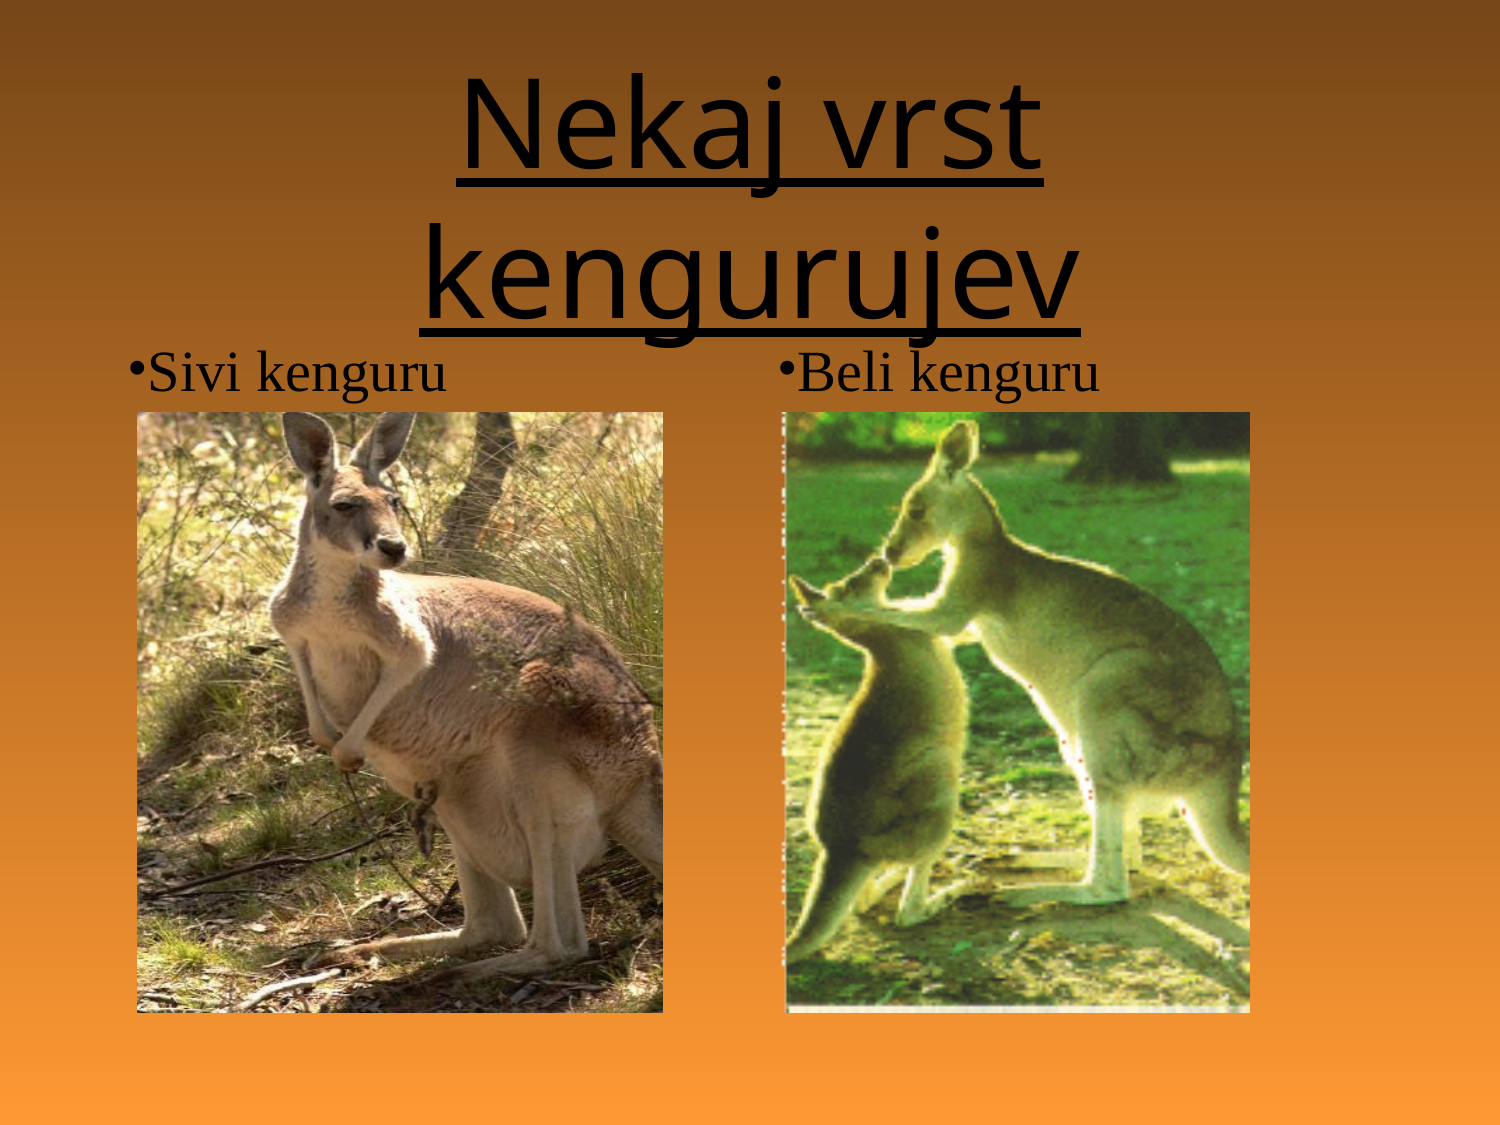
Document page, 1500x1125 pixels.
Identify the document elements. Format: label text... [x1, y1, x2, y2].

picture [750, 412, 1250, 1013]
list Sivi kenguru [112, 324, 738, 1000]
title Nekaj vrst kengurujev [112, 35, 1388, 352]
list Beli kenguru [762, 324, 1388, 1000]
picture [137, 412, 663, 1013]
